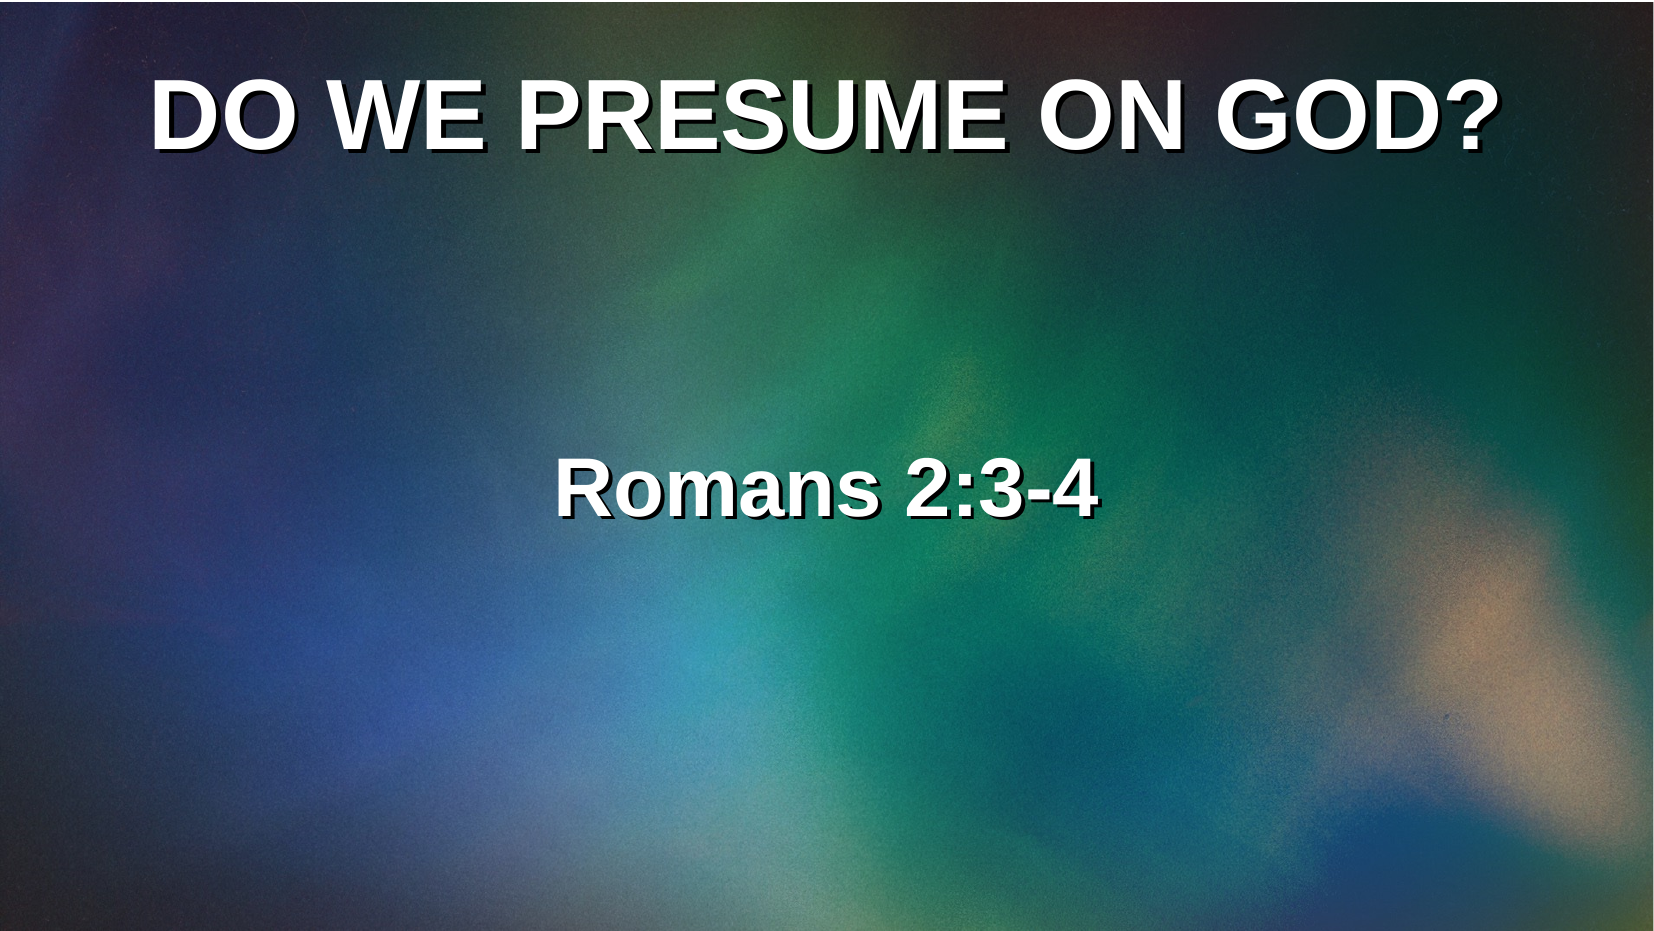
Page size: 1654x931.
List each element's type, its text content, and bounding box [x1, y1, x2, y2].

title DO WE PRESUME ON GOD? [82, 37, 1571, 193]
subtitle Romans 2:3-4 [82, 217, 1571, 758]
picture [0, 2, 1654, 931]
